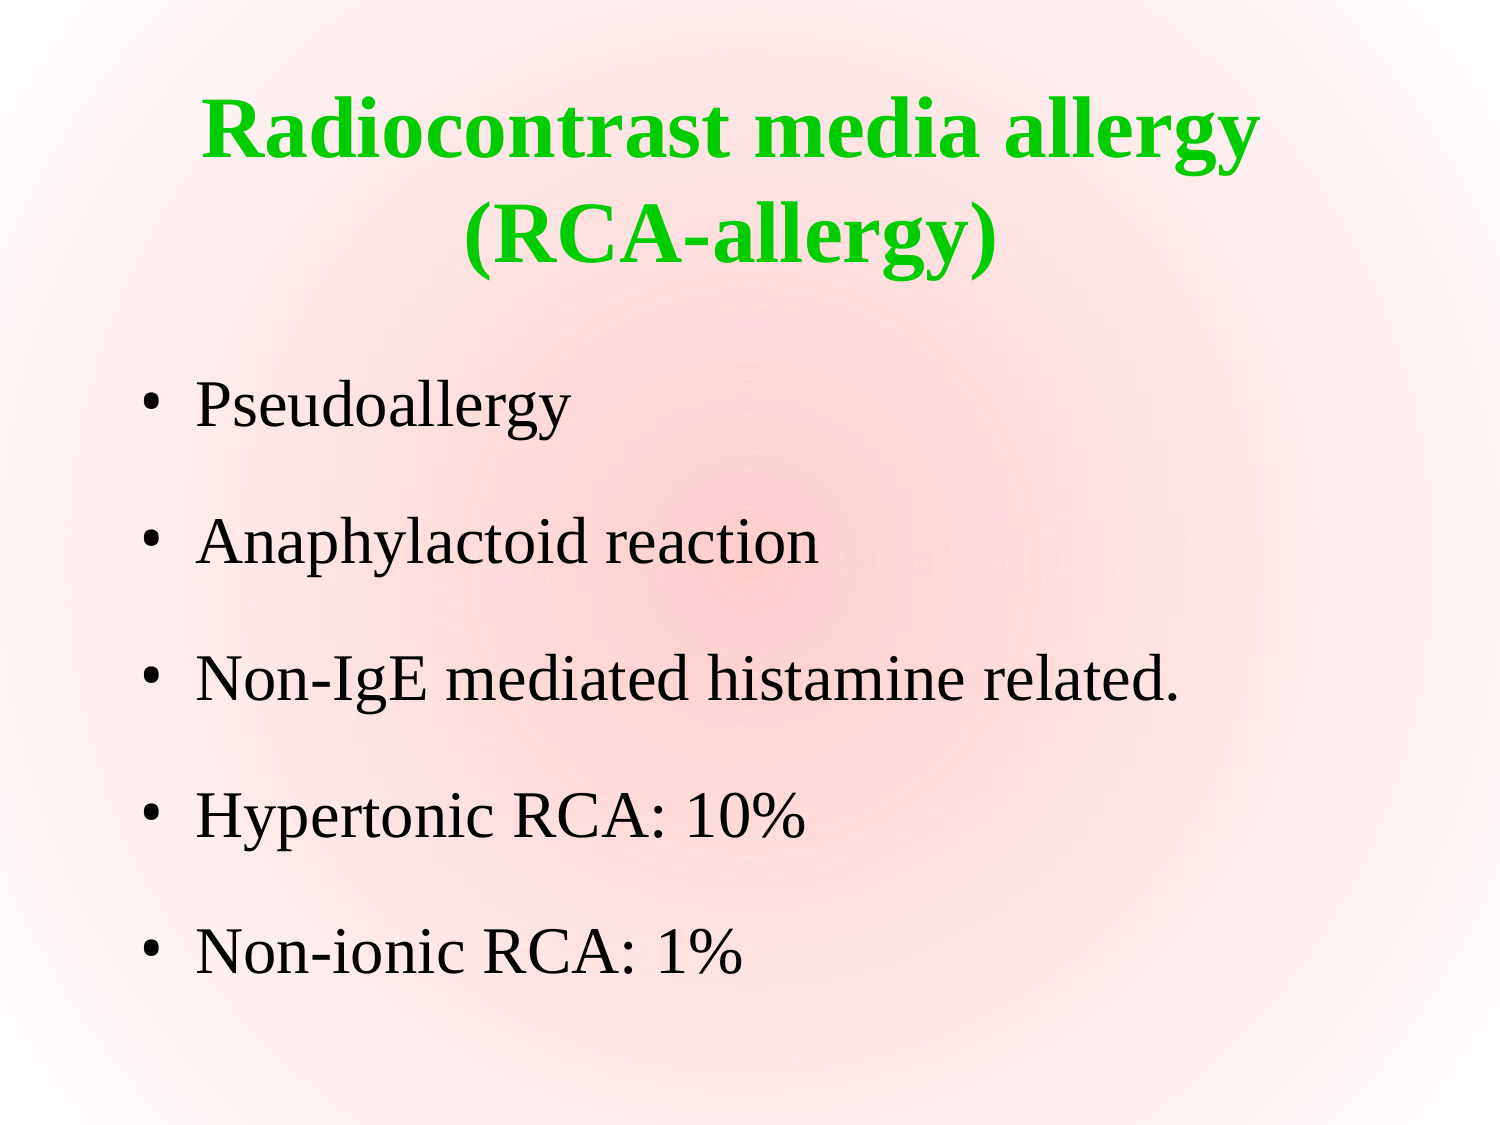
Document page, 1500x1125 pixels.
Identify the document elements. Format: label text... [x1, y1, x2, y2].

text_box Radiocontrast media allergy (RCA-allergy) [75, 62, 1388, 288]
list Pseudoallergy Anaphylactoid reaction Non-IgE mediated histamine related. Hypertonic RCA: 10% Non-ionic RCA: 1% [123, 312, 1300, 1001]
